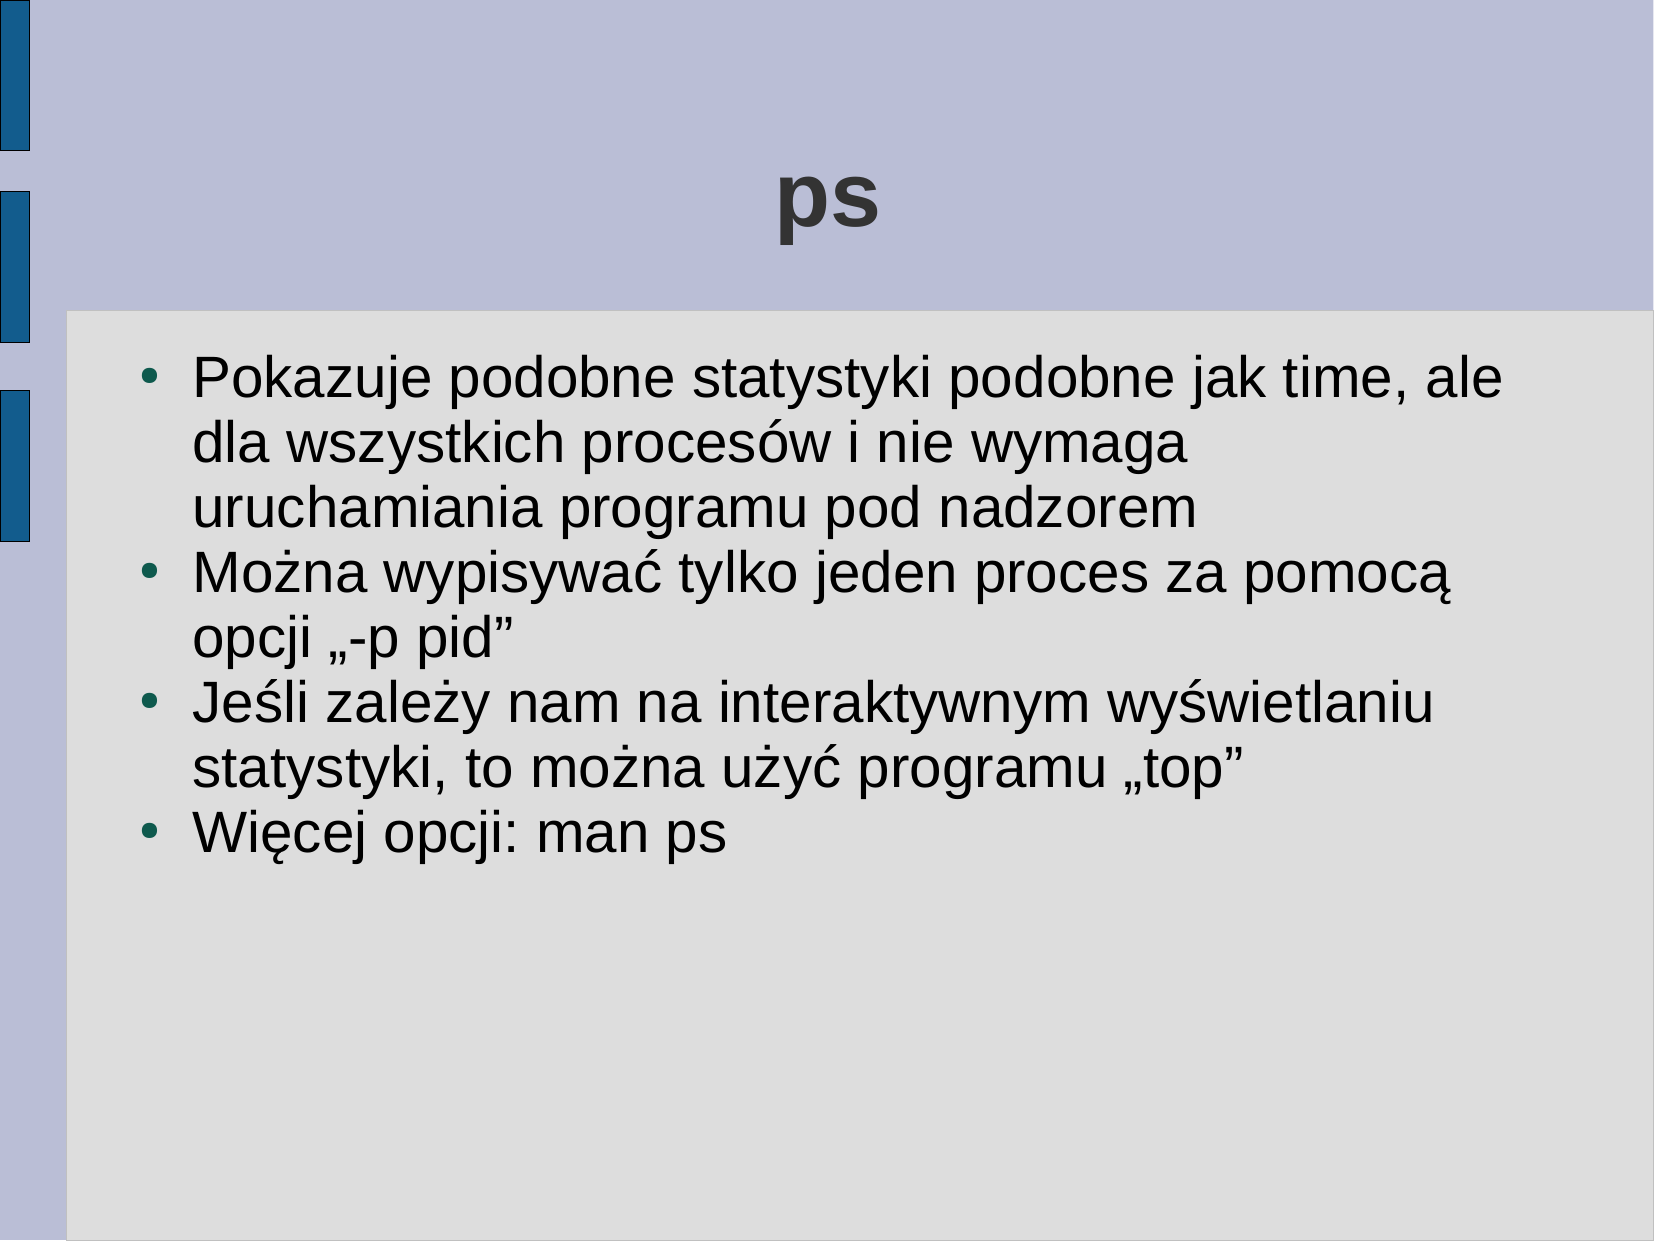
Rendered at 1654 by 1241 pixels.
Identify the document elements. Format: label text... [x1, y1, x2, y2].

list Pokazuje podobne statystyki podobne jak time, ale dla wszystkich procesów i nie wymaga uruchamiania programu pod nadzorem Można wypisywać tylko jeden proces za pomocą opcji „-p pid” Jeśli zależy nam na interaktywnym wyświetlaniu statystyki, to można użyć programu „top” Więcej opcji: man ps [121, 344, 1534, 1127]
title ps [121, 91, 1534, 299]
